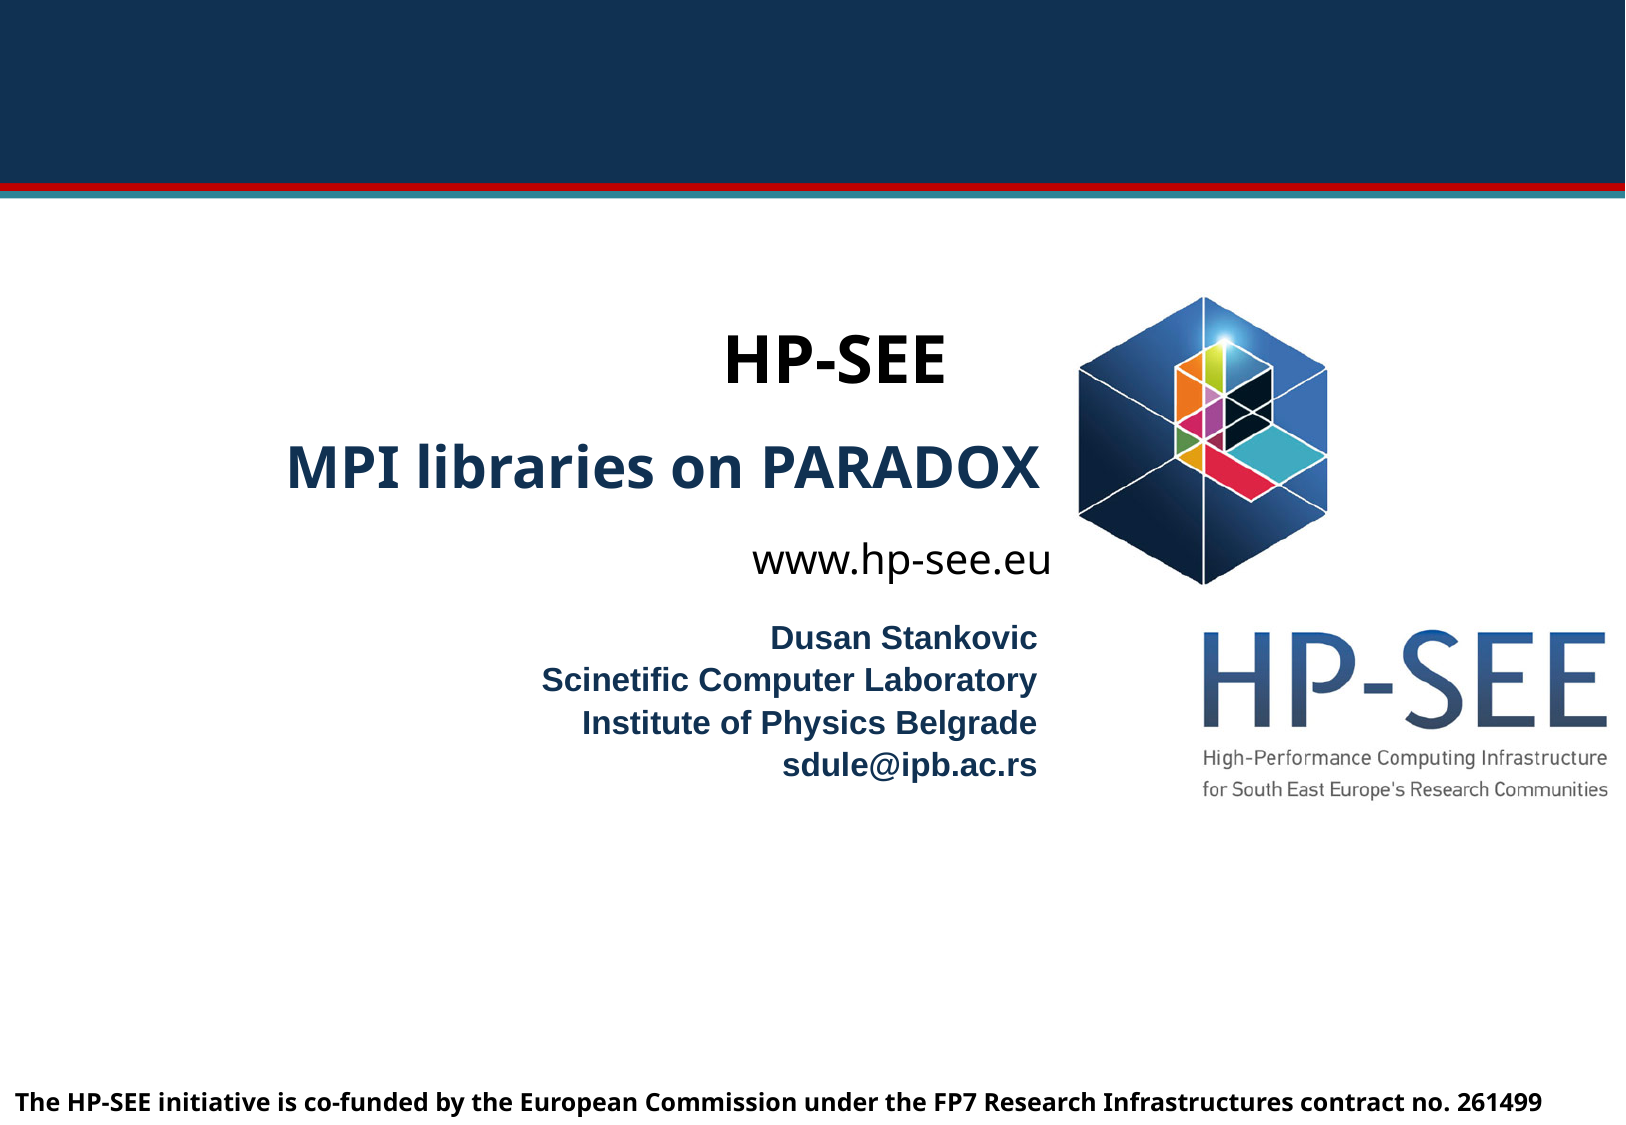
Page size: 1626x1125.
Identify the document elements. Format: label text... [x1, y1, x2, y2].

subtitle Dusan Stankovic Scinetific Computer Laboratory Institute of Physics Belgrade sdule@ipb.ac.rs [56, 612, 1054, 785]
picture [1057, 292, 1625, 805]
title MPI libraries on PARADOX [61, 394, 1056, 536]
footer The HP-SEE initiative is co-funded by the European Commission under the FP7 Research Infrastructures contract no. 261499 [0, 1079, 1625, 1125]
